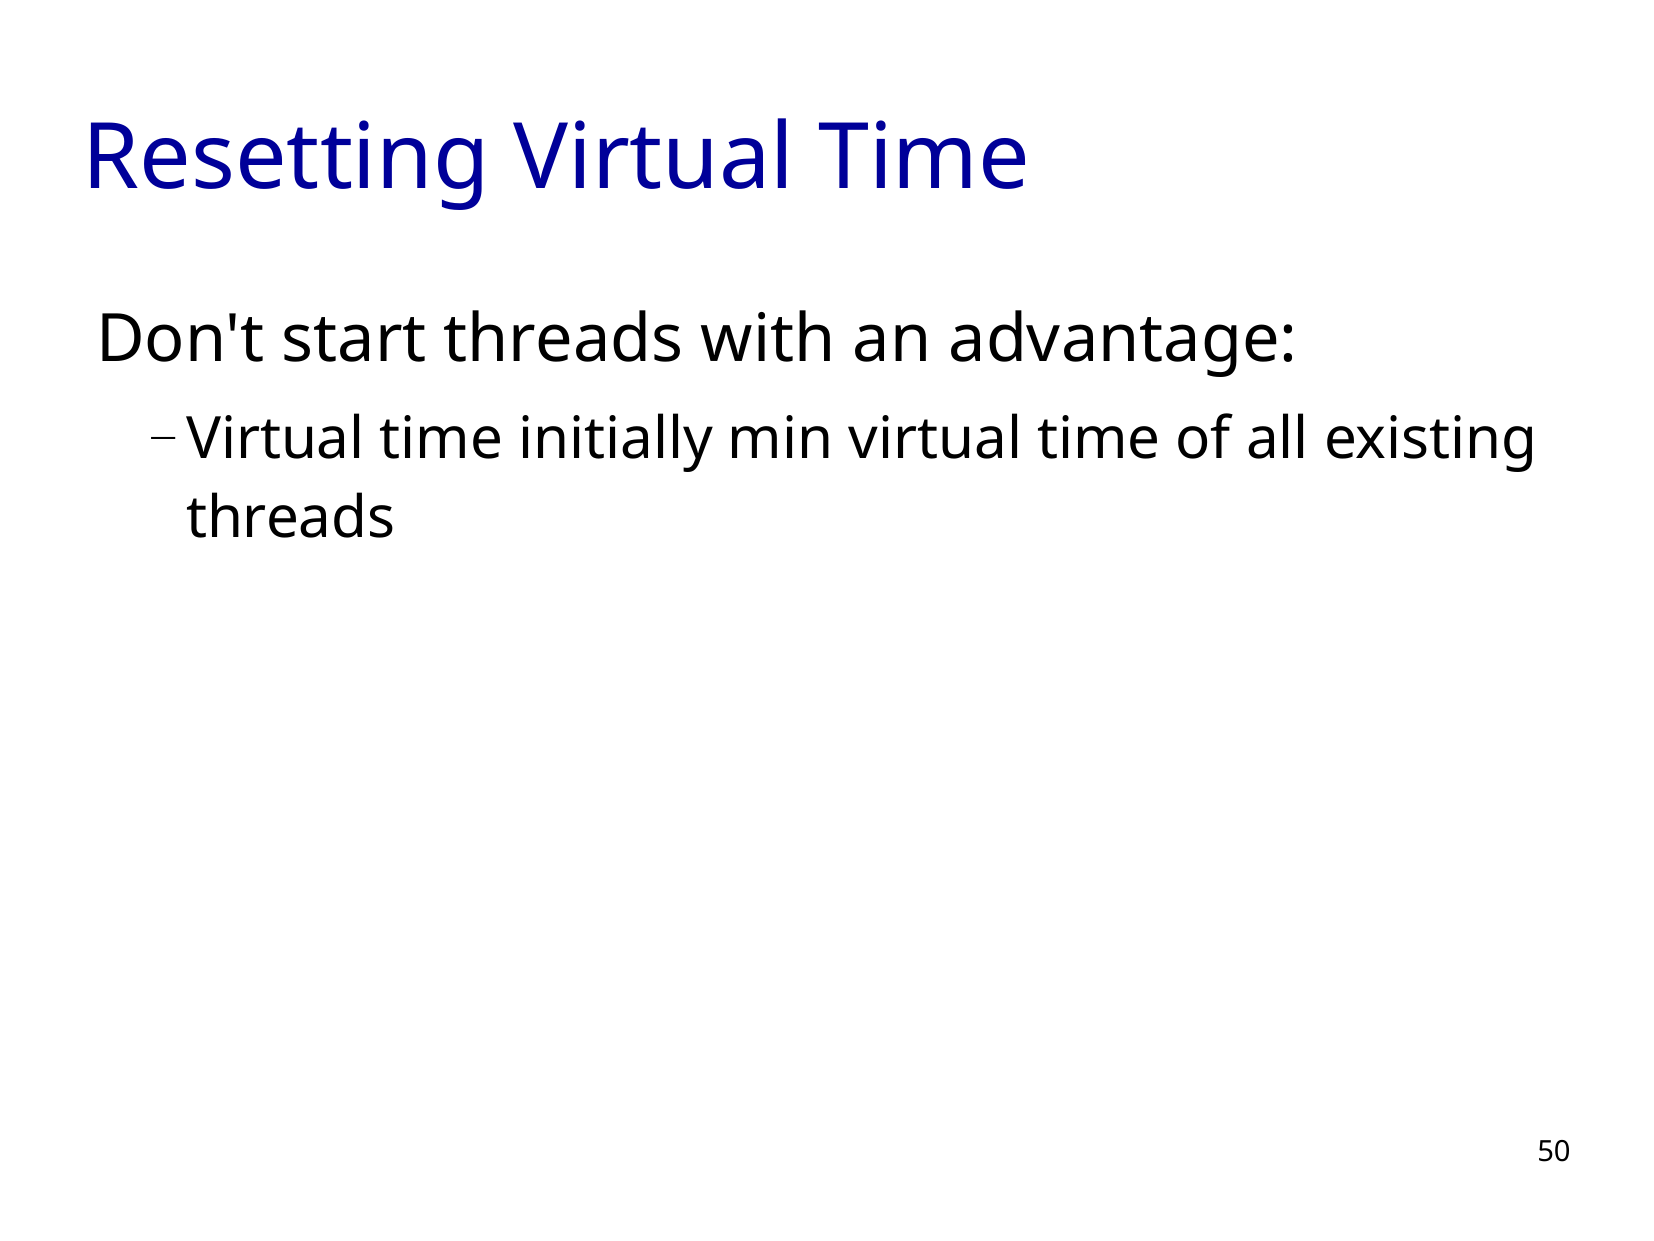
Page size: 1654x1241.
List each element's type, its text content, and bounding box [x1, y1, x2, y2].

list Don't start threads with an advantage: Virtual time initially min virtual time of all existing threads [60, 290, 1571, 1096]
title Resetting Virtual Time [82, 49, 1571, 257]
